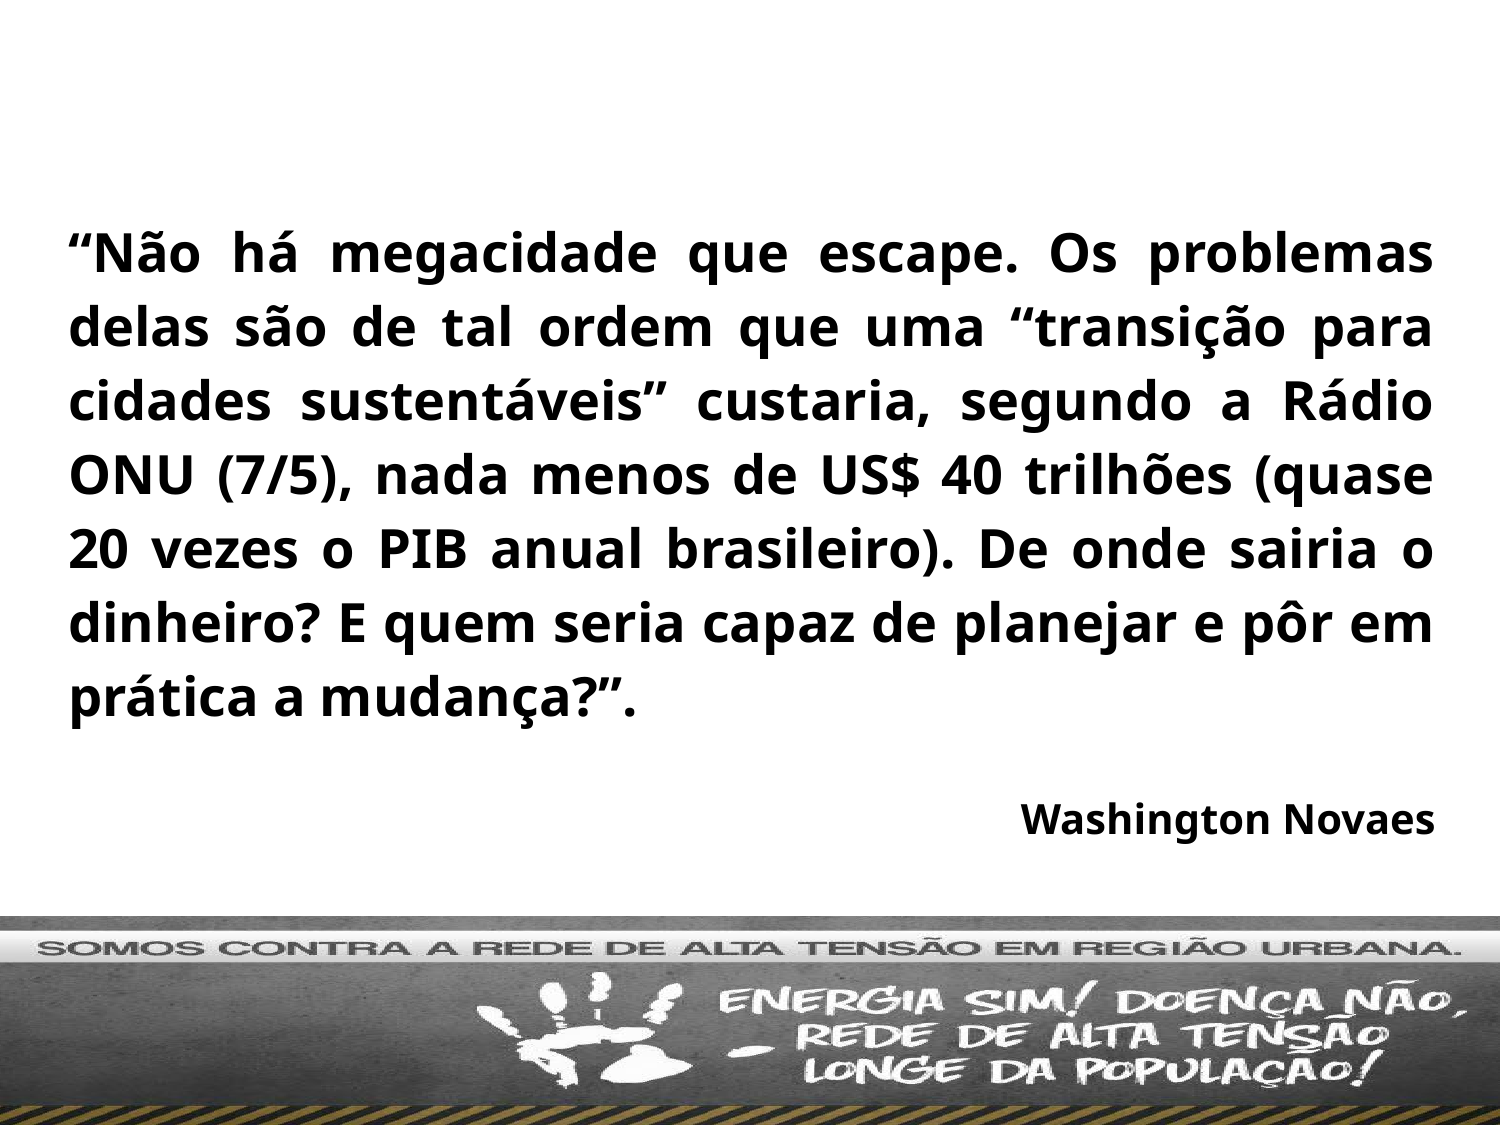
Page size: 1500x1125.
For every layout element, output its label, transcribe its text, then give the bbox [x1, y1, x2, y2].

text_box “Não há megacidade que escape. Os problemas delas são de tal ordem que uma “transição para cidades sustentáveis” custaria, segundo a Rádio ONU (7/5), nada menos de US$ 40 trilhões (quase 20 vezes o PIB anual brasileiro). De onde sairia o dinheiro? E quem seria capaz de planejar e pôr em prática a mudança?”. Washington Novaes [53, 51, 1459, 855]
picture [0, 916, 1500, 1125]
